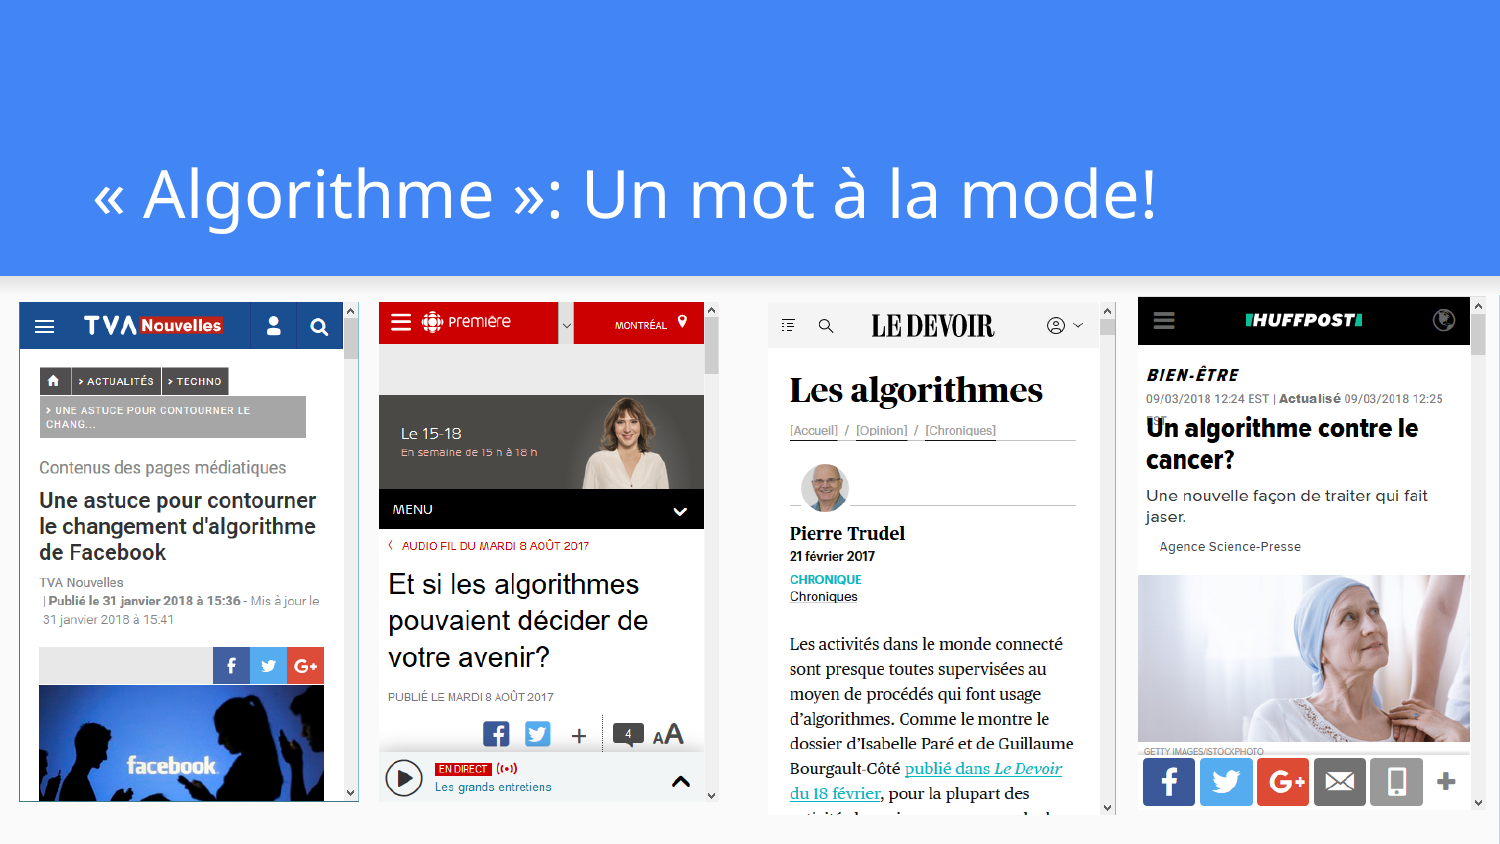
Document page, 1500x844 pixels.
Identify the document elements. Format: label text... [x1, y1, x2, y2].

picture [379, 302, 719, 802]
picture [1138, 296, 1486, 810]
title « Algorithme »: Un mot à la mode! [77, 121, 1427, 248]
picture [19, 302, 359, 802]
picture [768, 302, 1116, 815]
